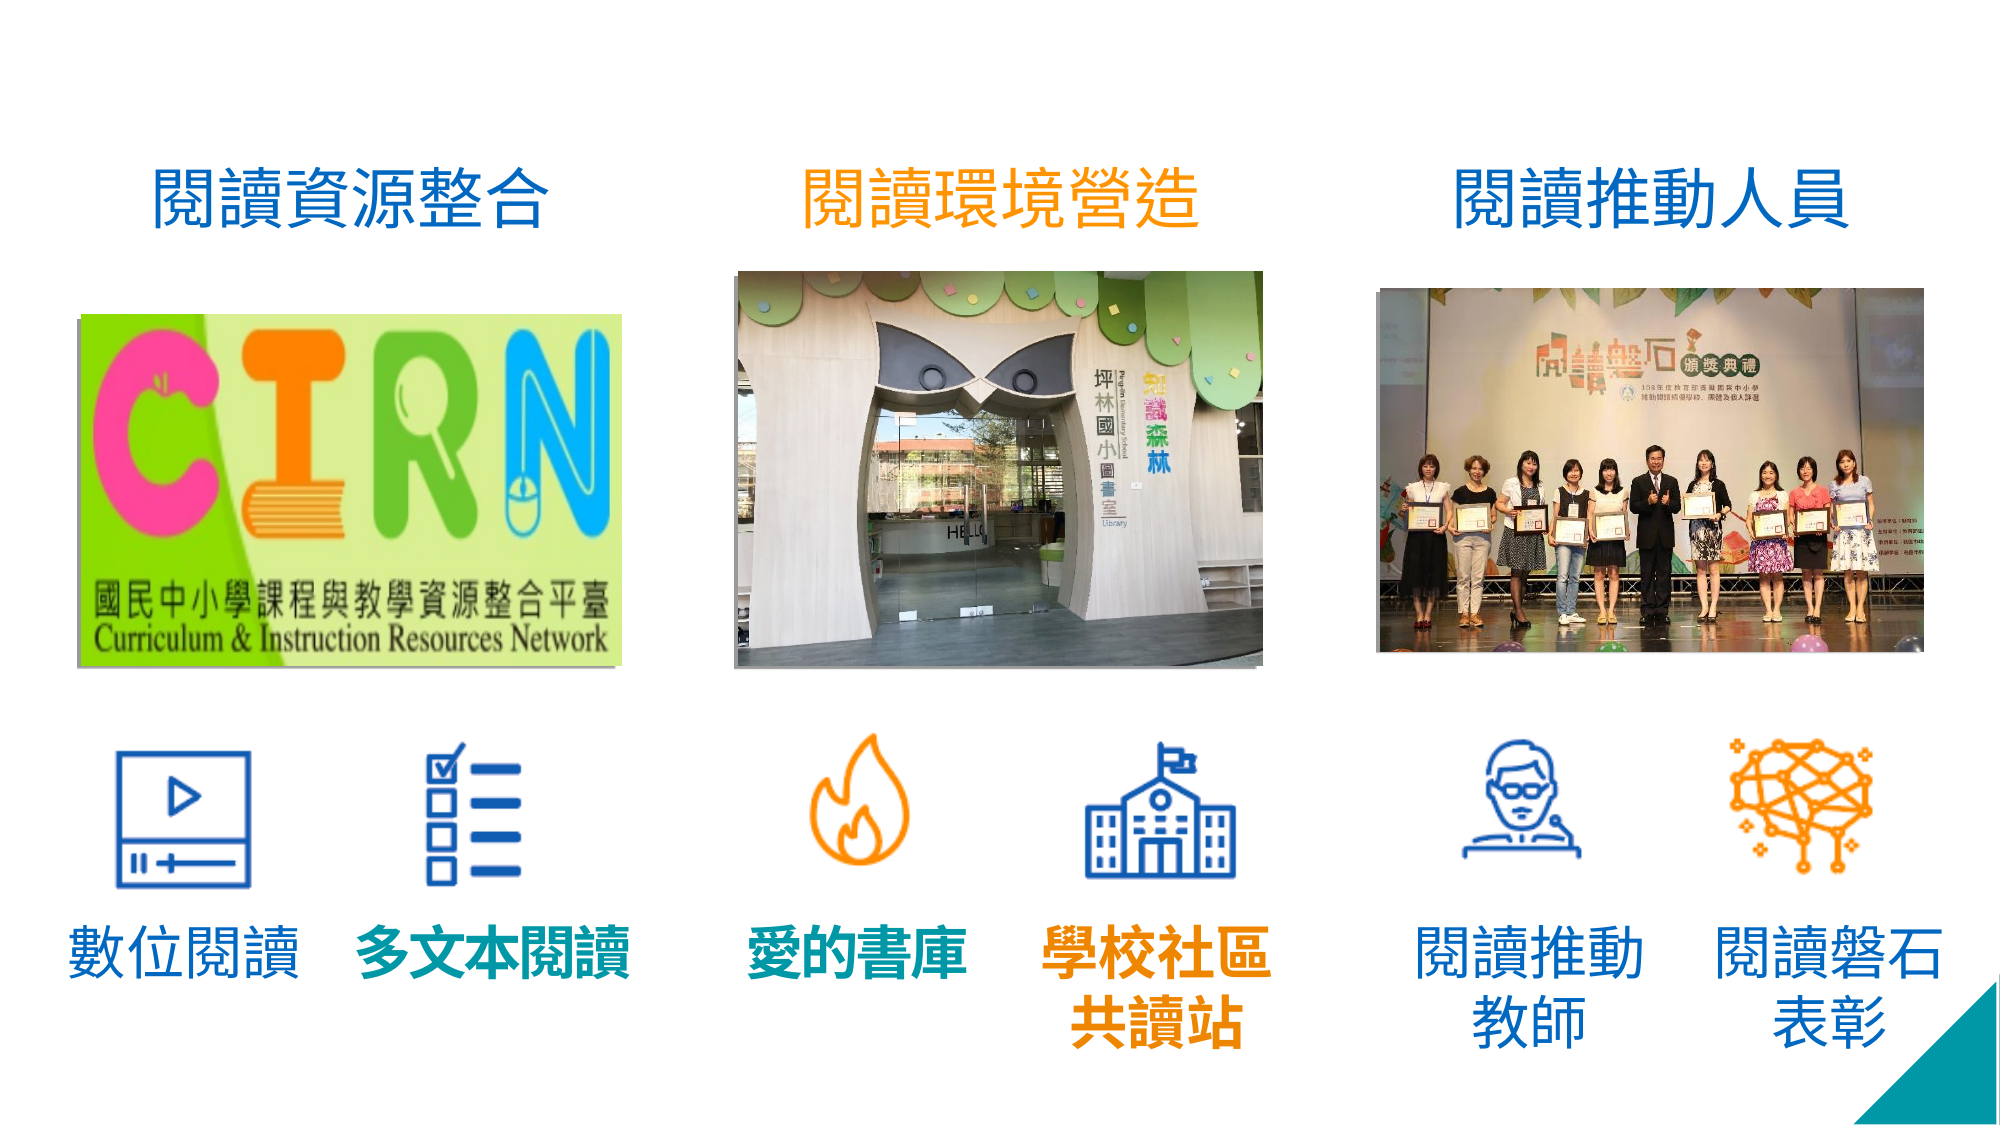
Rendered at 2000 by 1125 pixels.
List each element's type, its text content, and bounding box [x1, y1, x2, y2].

picture [1380, 736, 1664, 888]
picture [92, 669, 277, 895]
picture [397, 669, 548, 895]
picture [81, 314, 622, 668]
picture [1057, 732, 1263, 895]
picture [1380, 288, 1924, 652]
text_box 閱讀資源整合 [80, 137, 622, 250]
text_box 多文本閱讀 [327, 895, 658, 1009]
picture [764, 705, 950, 885]
text_box 閱讀推動人員 [1380, 137, 1924, 250]
picture [1674, 712, 1917, 892]
text_box 閱讀推動 教師 [1373, 895, 1673, 1009]
text_box [1848, 973, 2000, 1125]
text_box 閱讀環境營造 [738, 137, 1263, 250]
picture [738, 271, 1263, 666]
text_box 數位閱讀 [27, 895, 327, 1009]
text_box 閱讀磐石 表彰 [1673, 895, 1987, 1009]
text_box 學校社區共讀站 [1000, 895, 1314, 1009]
text_box 愛的書庫 [700, 895, 1000, 1009]
